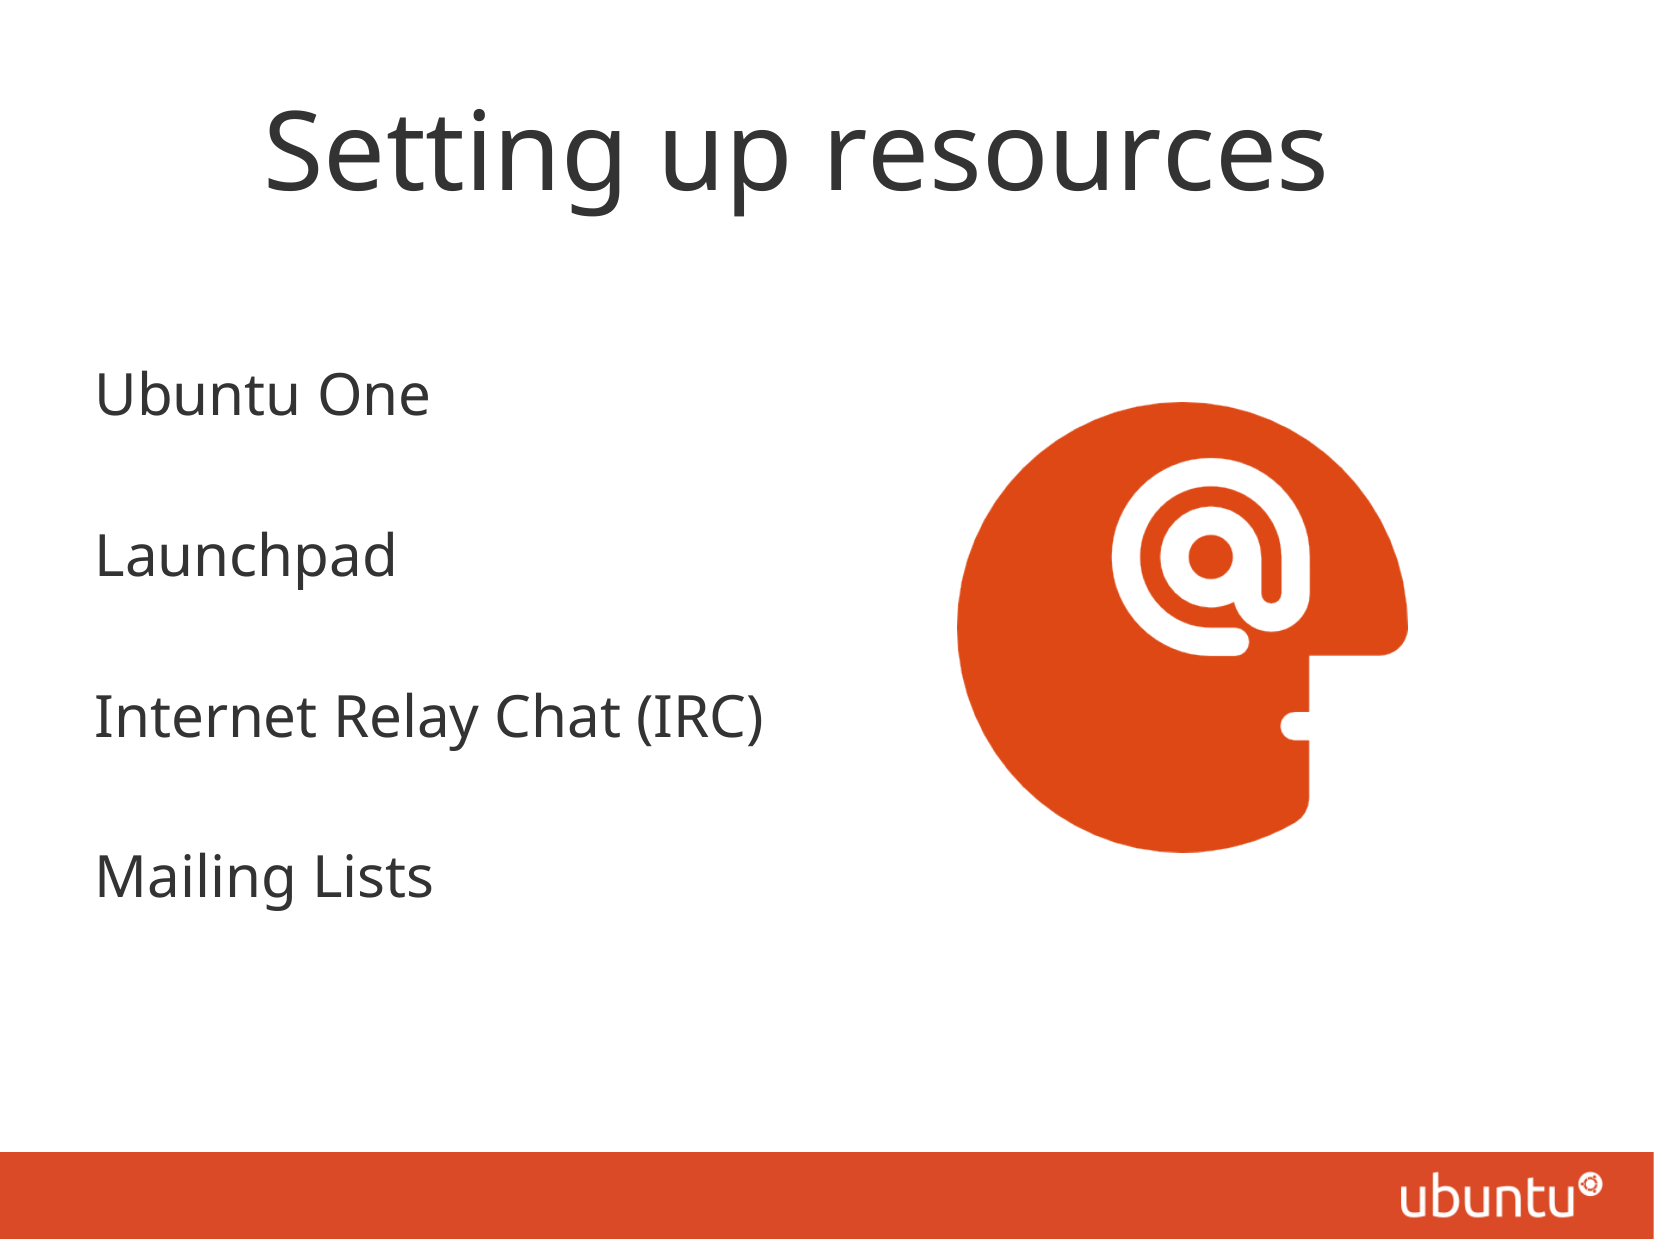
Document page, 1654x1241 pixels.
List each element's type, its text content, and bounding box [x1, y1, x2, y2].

picture [957, 402, 1408, 853]
title Setting up resources [18, 47, 1576, 263]
picture [0, 1152, 1654, 1239]
list Ubuntu One Launchpad Internet Relay Chat (IRC) Mailing Lists [37, 268, 1549, 1088]
